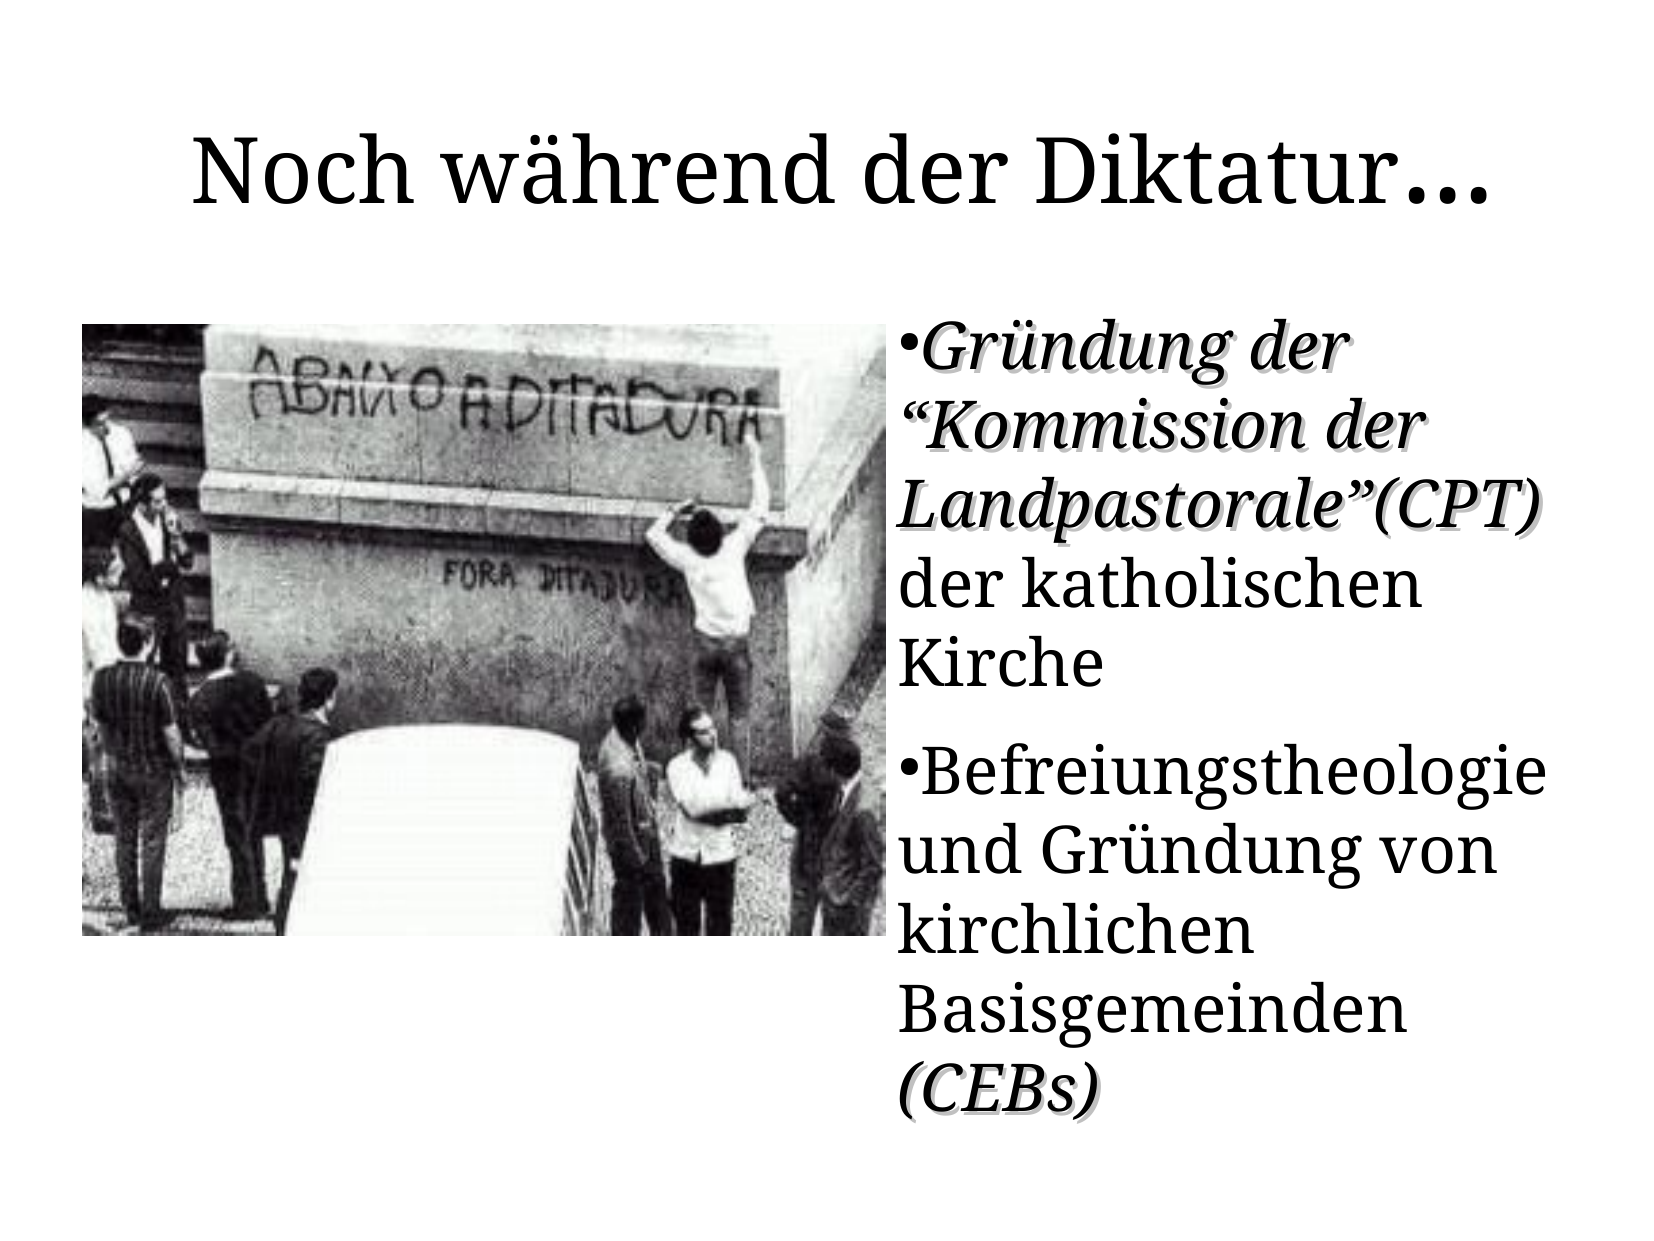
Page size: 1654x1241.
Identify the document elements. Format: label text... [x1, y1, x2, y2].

title Noch während der Diktatur... [82, 77, 1571, 229]
picture [82, 324, 886, 936]
list Gründung der “Kommission der Landpastorale”(CPT) der katholischen Kirche Befreiungstheologie und Gründung von kirchlichen Basisgemeinden (CEBs) [897, 303, 1625, 980]
